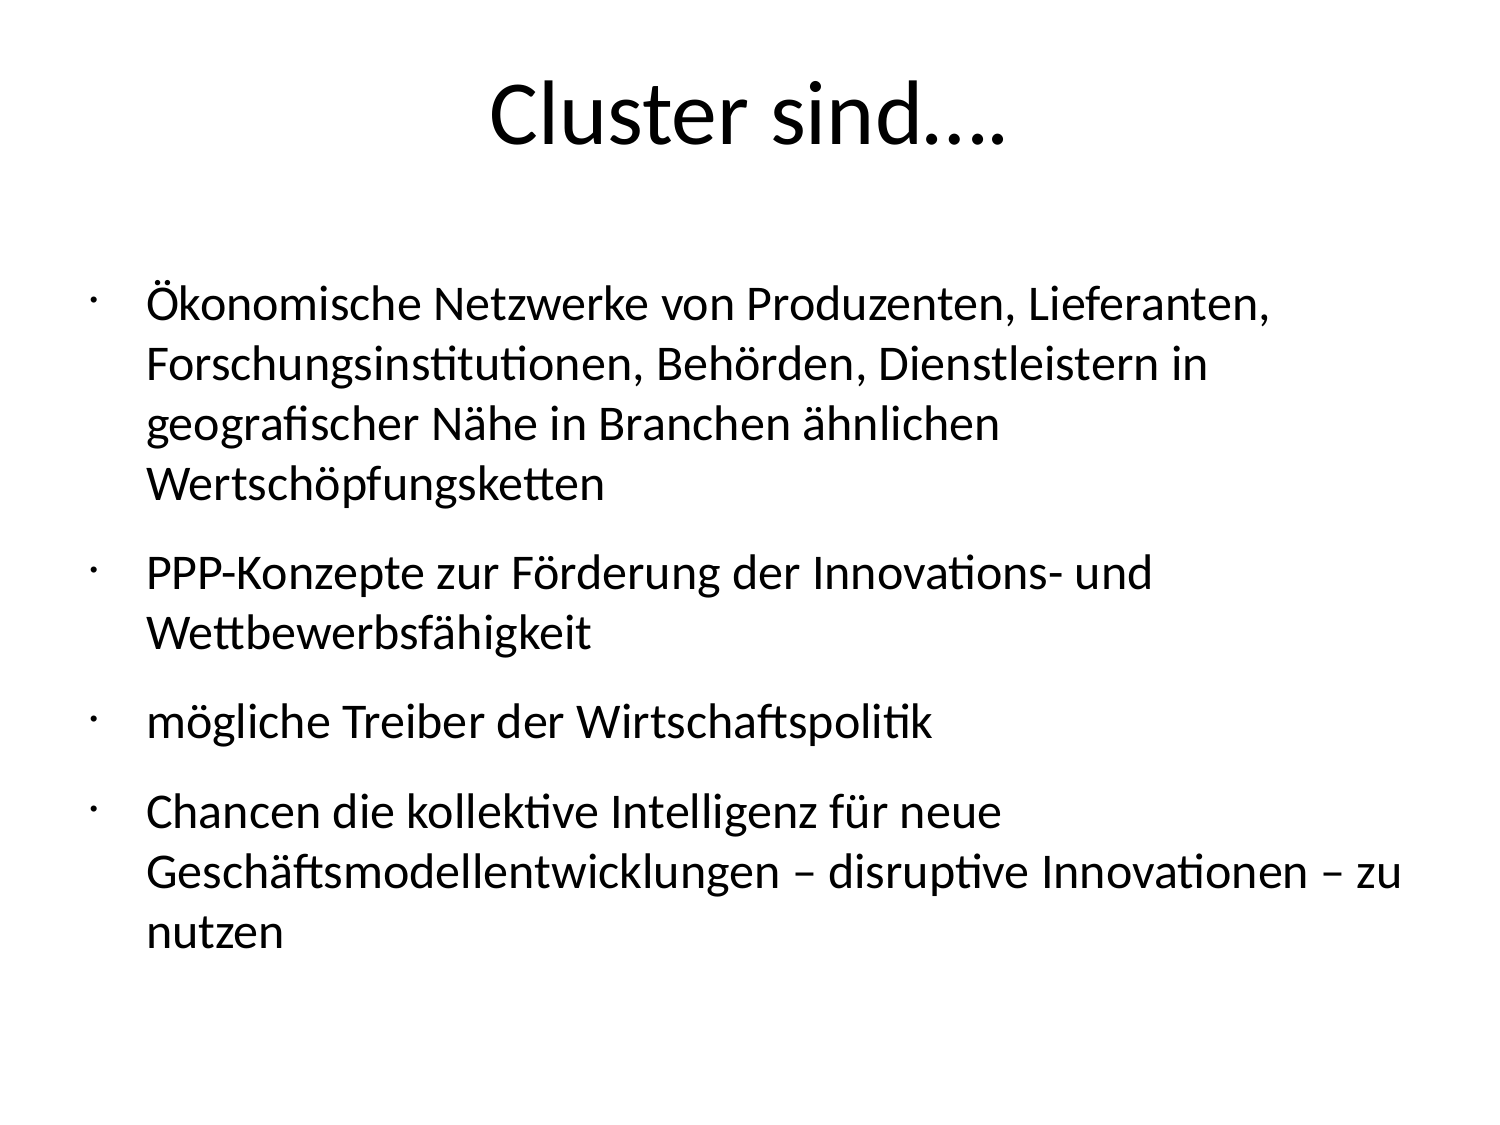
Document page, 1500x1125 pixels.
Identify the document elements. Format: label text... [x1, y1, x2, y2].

title Cluster sind…. [75, 45, 1425, 233]
list Ökonomische Netzwerke von Produzenten, Lieferanten, Forschungsinstitutionen, Behörden, Dienstleistern in geografischer Nähe in Branchen ähnlichen Wertschöpfungsketten PPP-Konzepte zur Förderung der Innovations- und Wettbewerbsfähigkeit mögliche Treiber der Wirtschaftspolitik Chancen die kollektive Intelligenz für neue Geschäftsmodellentwicklungen – disruptive Innovationen – zu nutzen [75, 262, 1425, 1005]
